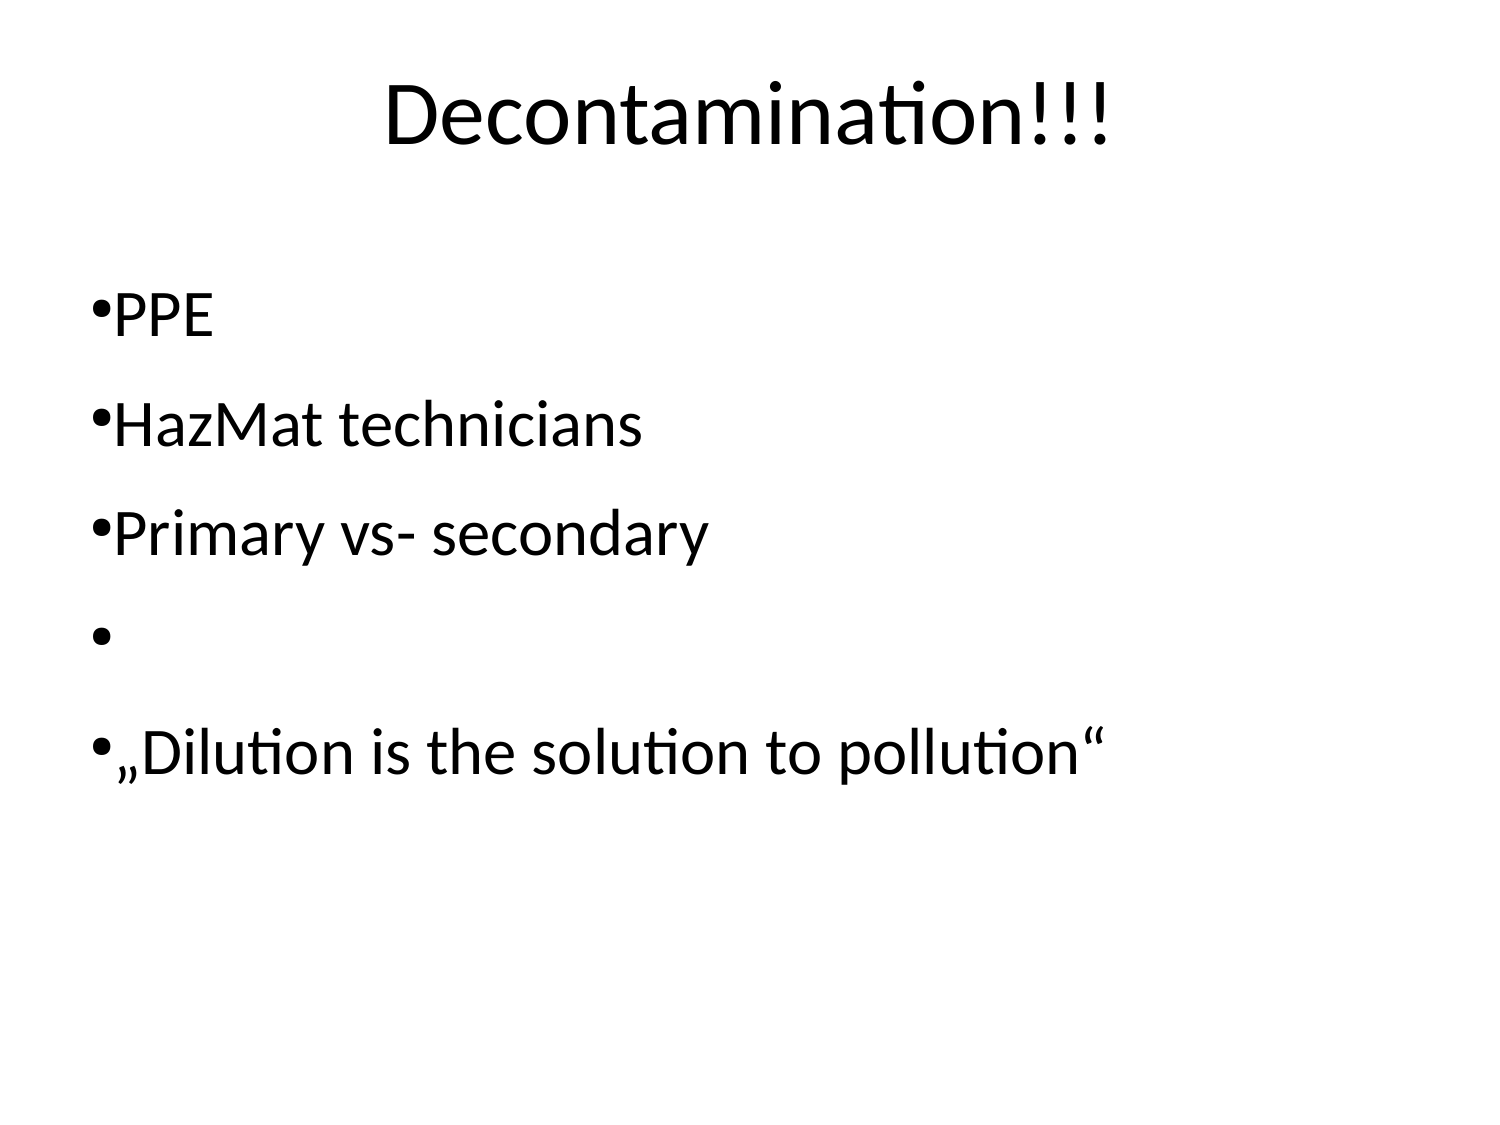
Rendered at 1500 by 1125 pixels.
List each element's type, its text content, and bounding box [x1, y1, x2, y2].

list PPE HazMat technicians Primary vs- secondary „Dilution is the solution to pollution“ [75, 262, 1425, 1005]
title Decontamination!!! [75, 45, 1425, 233]
